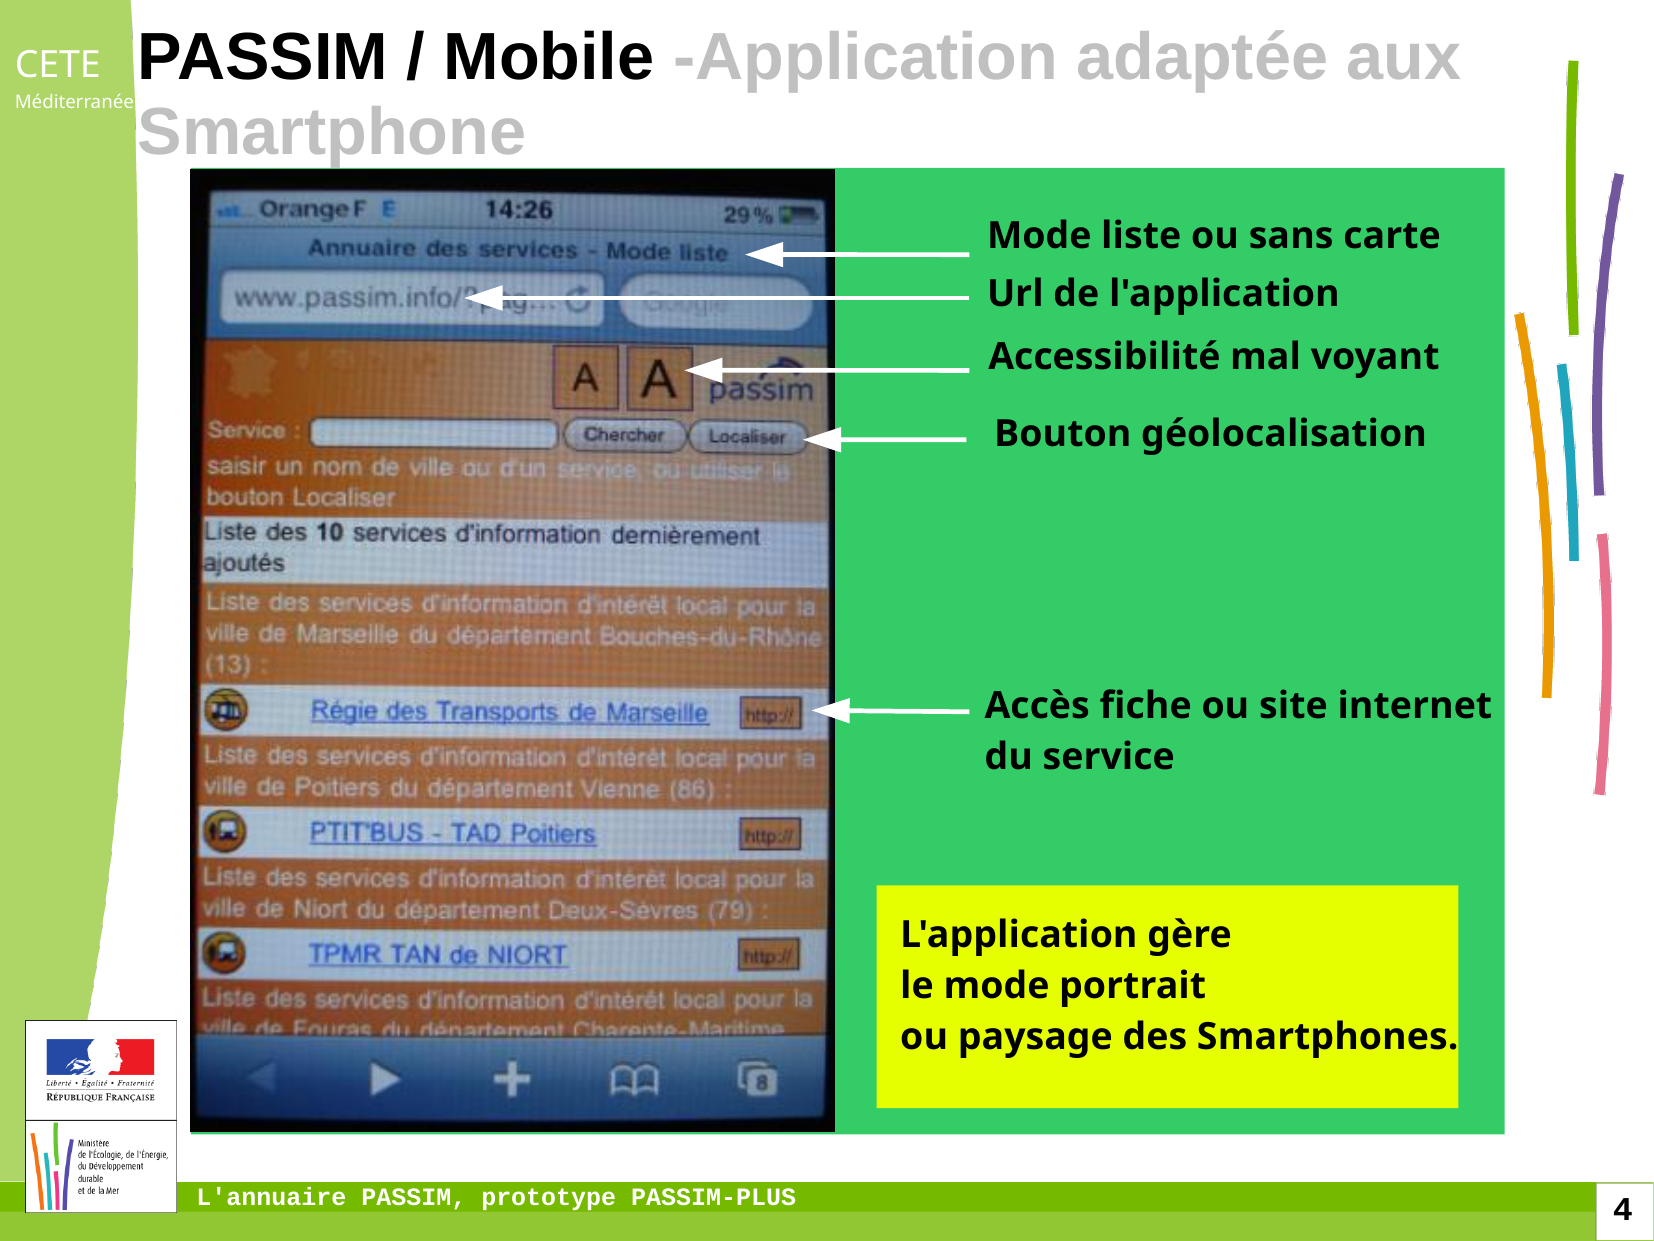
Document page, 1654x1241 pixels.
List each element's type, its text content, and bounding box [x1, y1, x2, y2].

text_box Url de l'application [972, 269, 1350, 327]
text_box Mode liste ou sans carte [972, 201, 1454, 269]
text_box Accès fiche ou site internet du service [969, 671, 1514, 792]
text_box L'application gère le mode portrait ou paysage des Smartphones. [885, 899, 1455, 1076]
title PASSIM / Mobile -Application adaptée aux Smartphone [137, 0, 1551, 188]
text_box Accessibilité mal voyant [973, 322, 1440, 390]
picture [0, 0, 1654, 1241]
text_box [190, 714, 1505, 1135]
text_box Bouton géolocalisation [979, 399, 1404, 467]
text_box [835, 188, 1505, 709]
